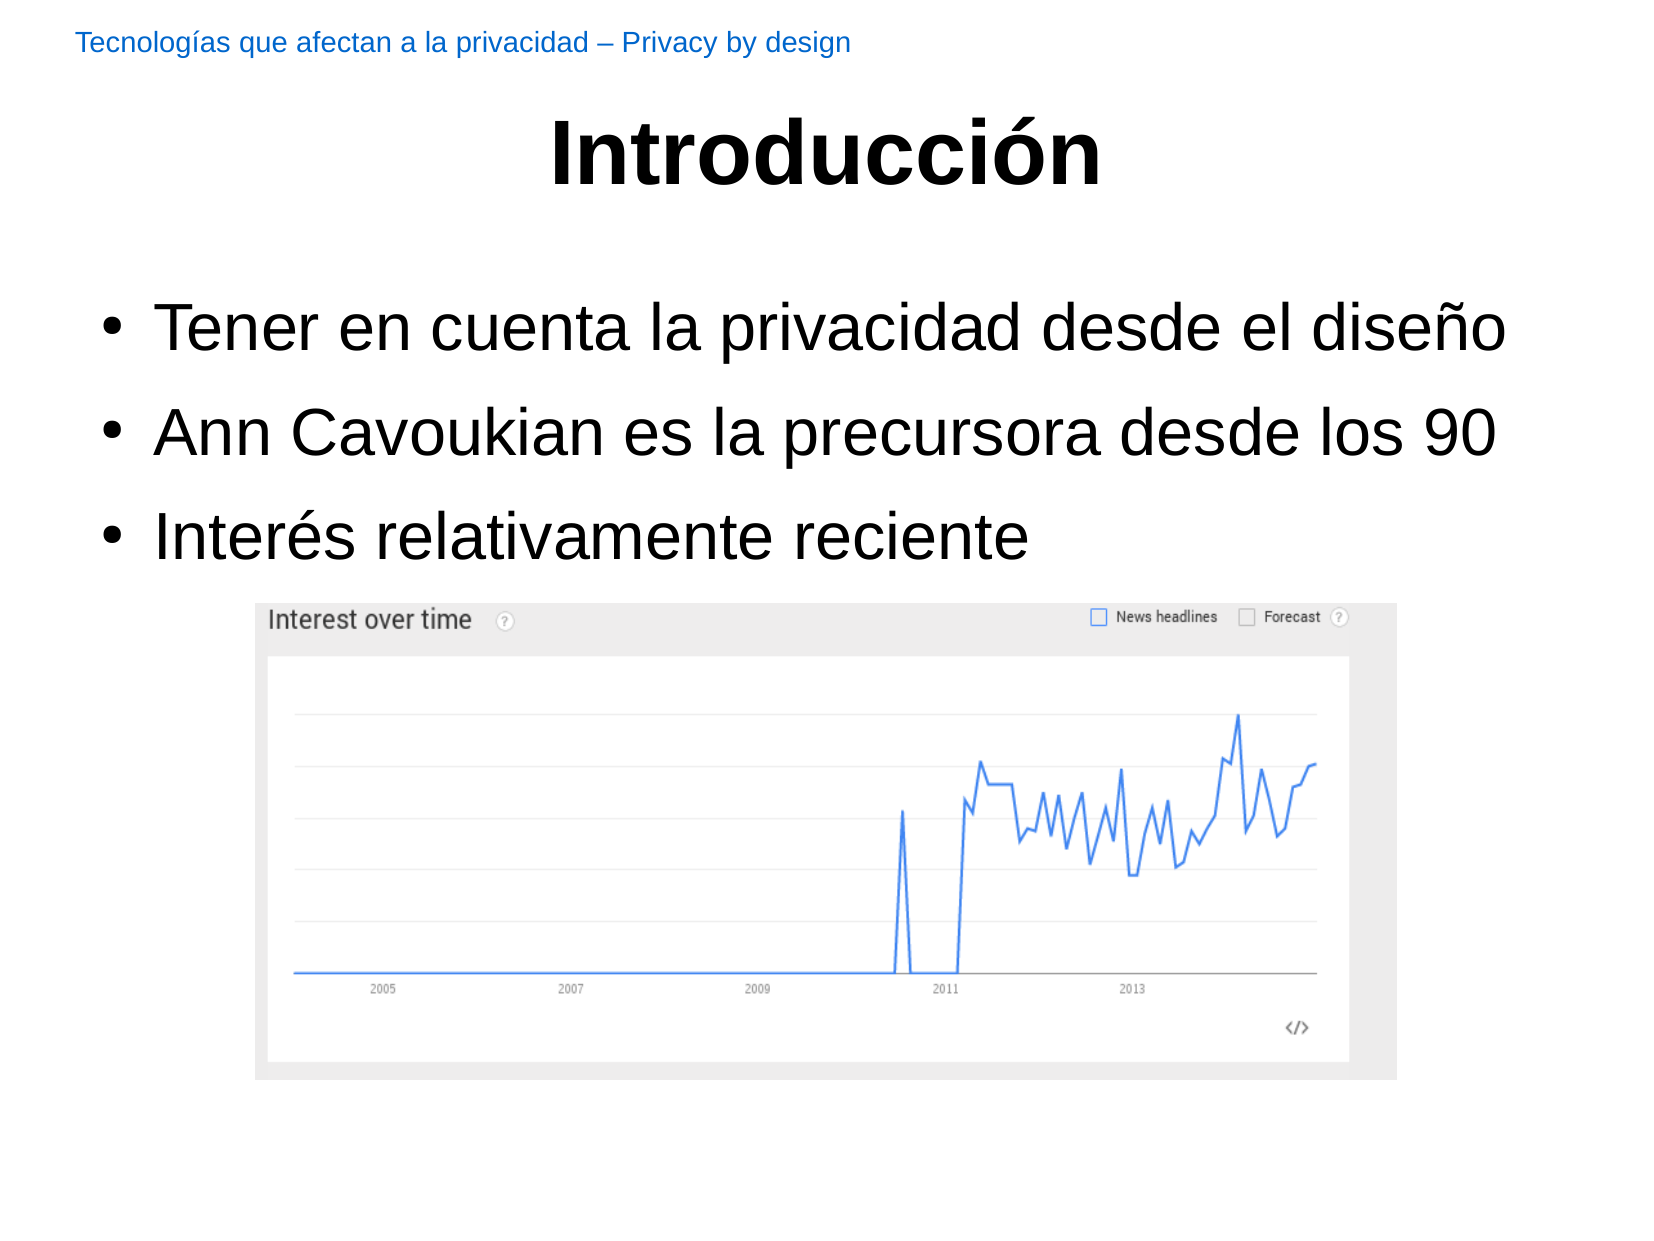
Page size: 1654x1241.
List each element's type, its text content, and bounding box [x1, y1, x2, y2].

list Tener en cuenta la privacidad desde el diseño Ann Cavoukian es la precursora desde los 90 Interés relativamente reciente [82, 290, 1571, 1010]
text_box Tecnologías que afectan a la privacidad – Privacy by design [60, 18, 916, 99]
picture [255, 603, 1397, 1081]
title Introducción [82, 49, 1571, 257]
